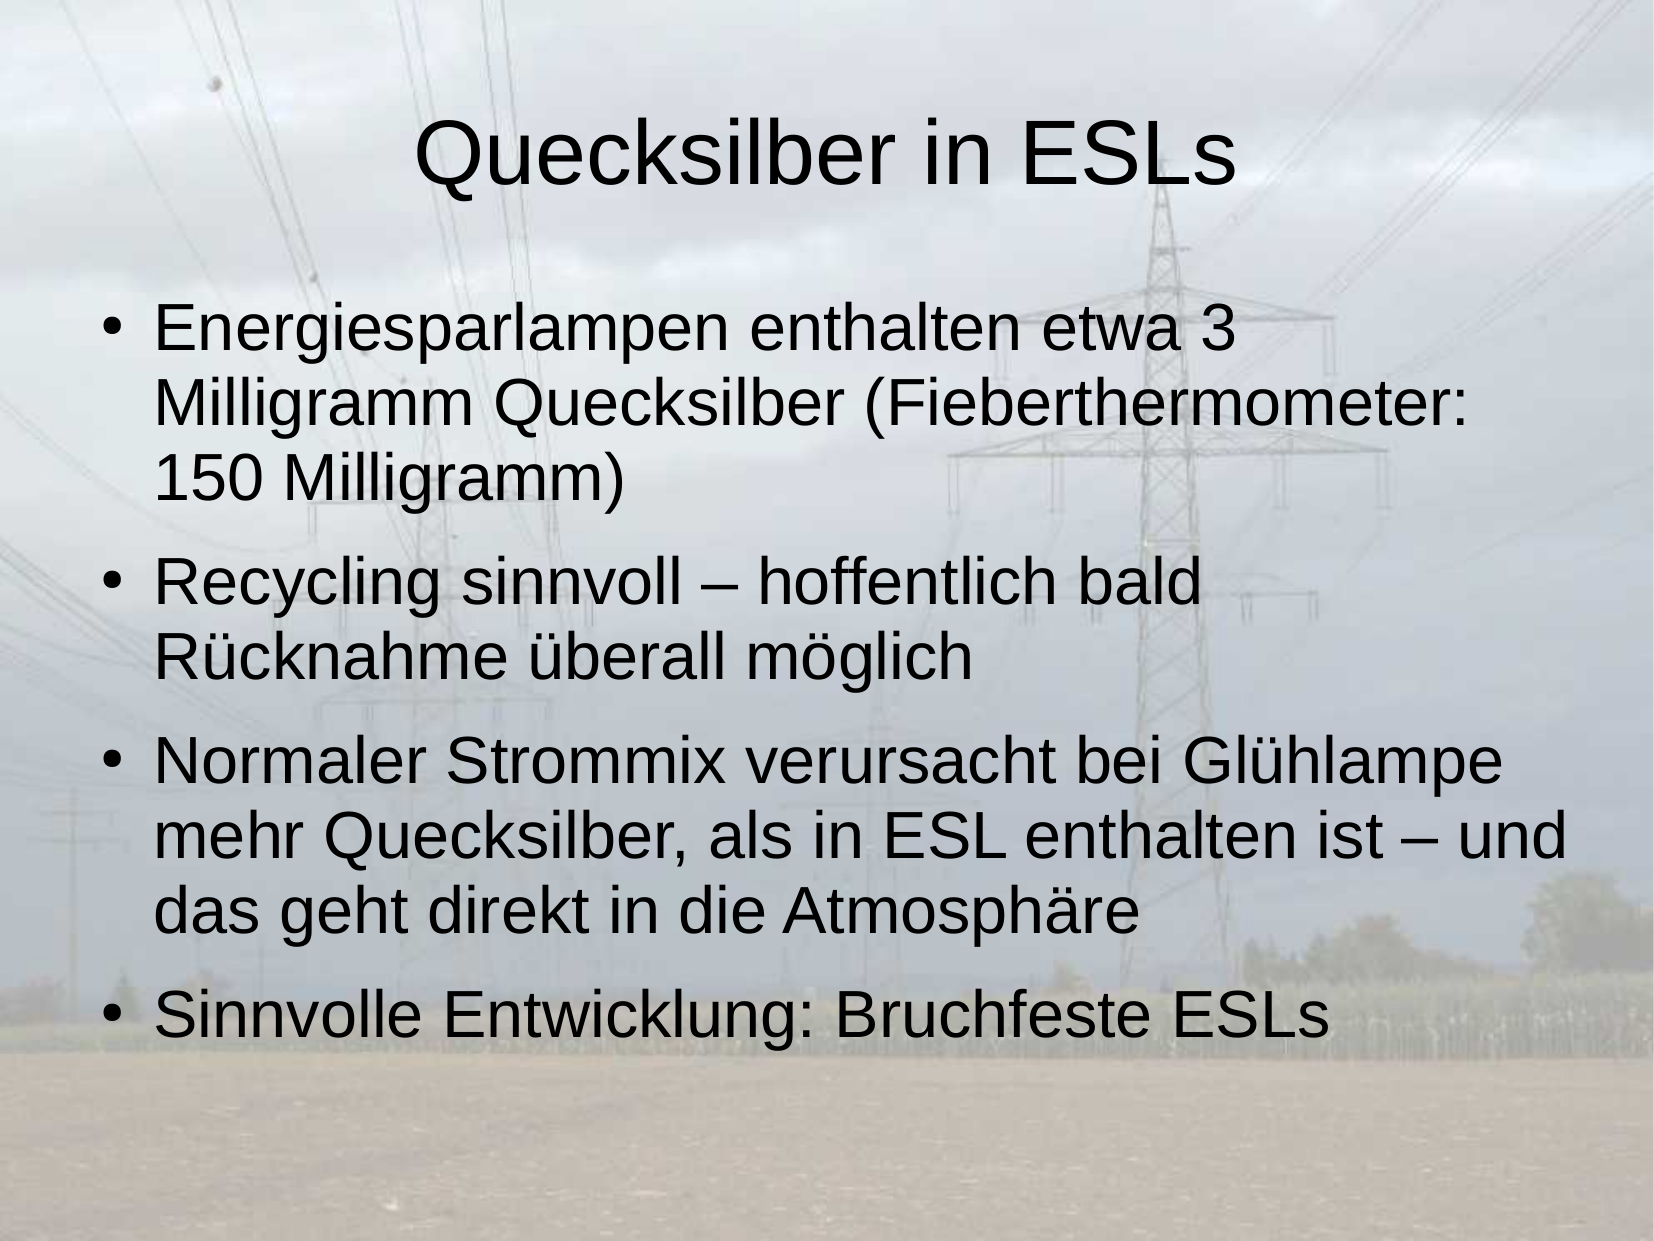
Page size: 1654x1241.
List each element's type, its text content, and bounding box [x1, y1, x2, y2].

list Energiesparlampen enthalten etwa 3 Milligramm Quecksilber (Fieberthermometer: 150 Milligramm) Recycling sinnvoll – hoffentlich bald Rücknahme überall möglich Normaler Strommix verursacht bei Glühlampe mehr Quecksilber, als in ESL enthalten ist – und das geht direkt in die Atmosphäre Sinnvolle Entwicklung: Bruchfeste ESLs [82, 290, 1571, 1109]
picture [0, 0, 1654, 1241]
title Quecksilber in ESLs [82, 49, 1571, 257]
